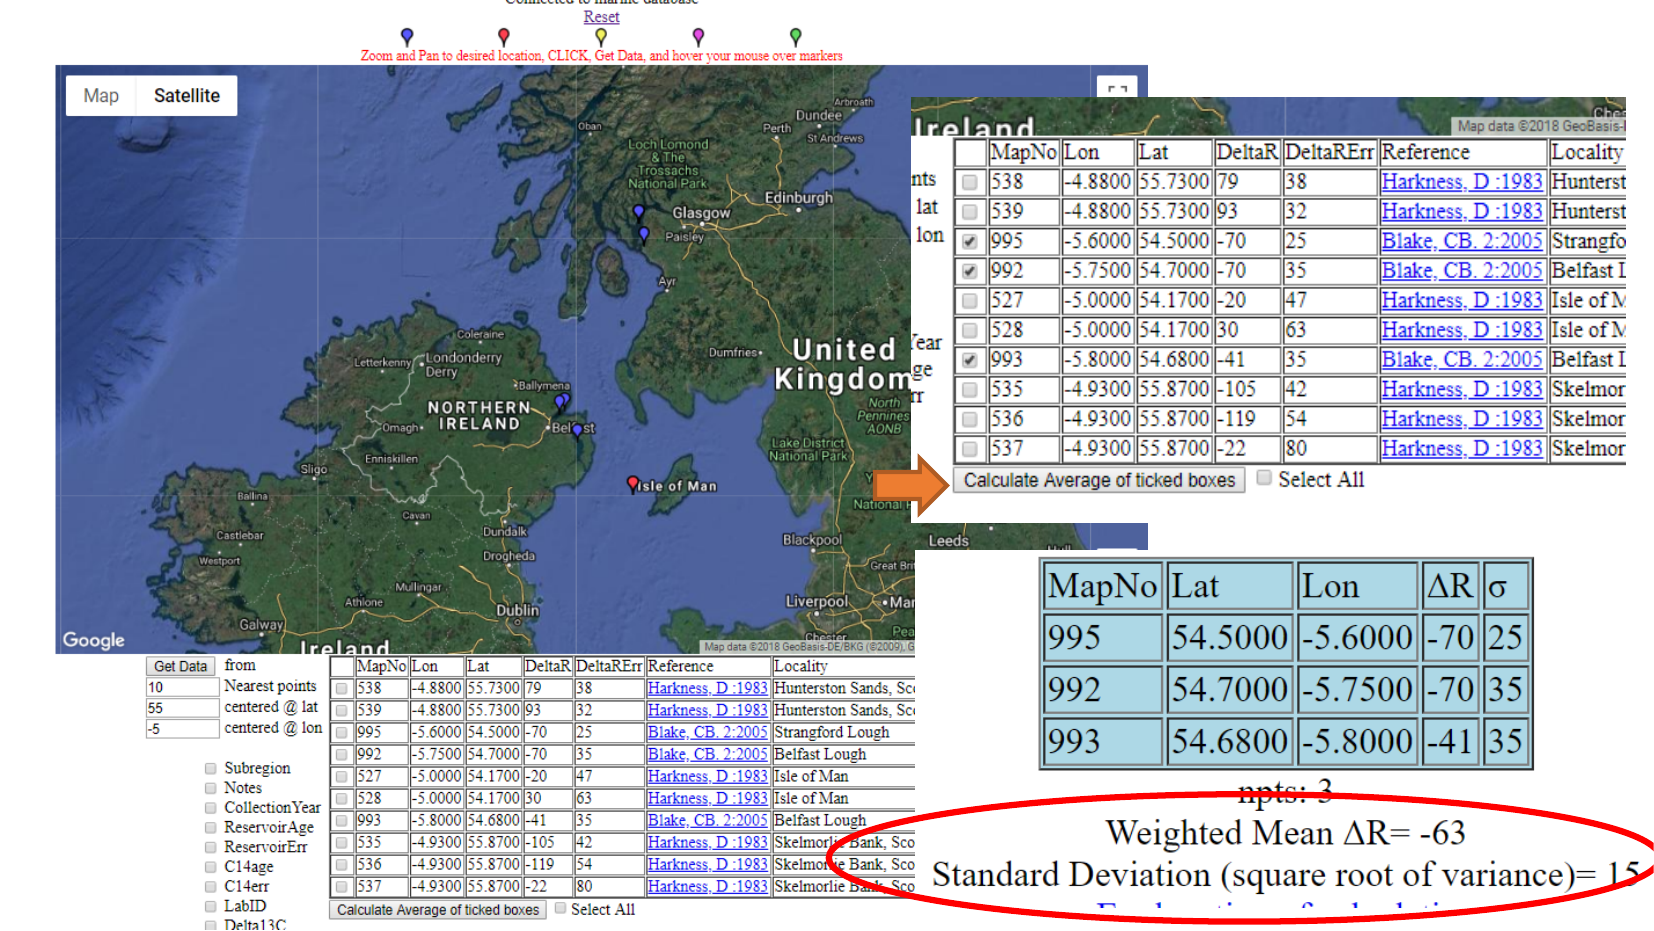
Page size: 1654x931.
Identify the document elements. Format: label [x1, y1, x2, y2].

picture [0, 0, 1654, 930]
picture [833, 798, 1654, 916]
text_box [875, 458, 947, 513]
picture [1526, 874, 1654, 909]
